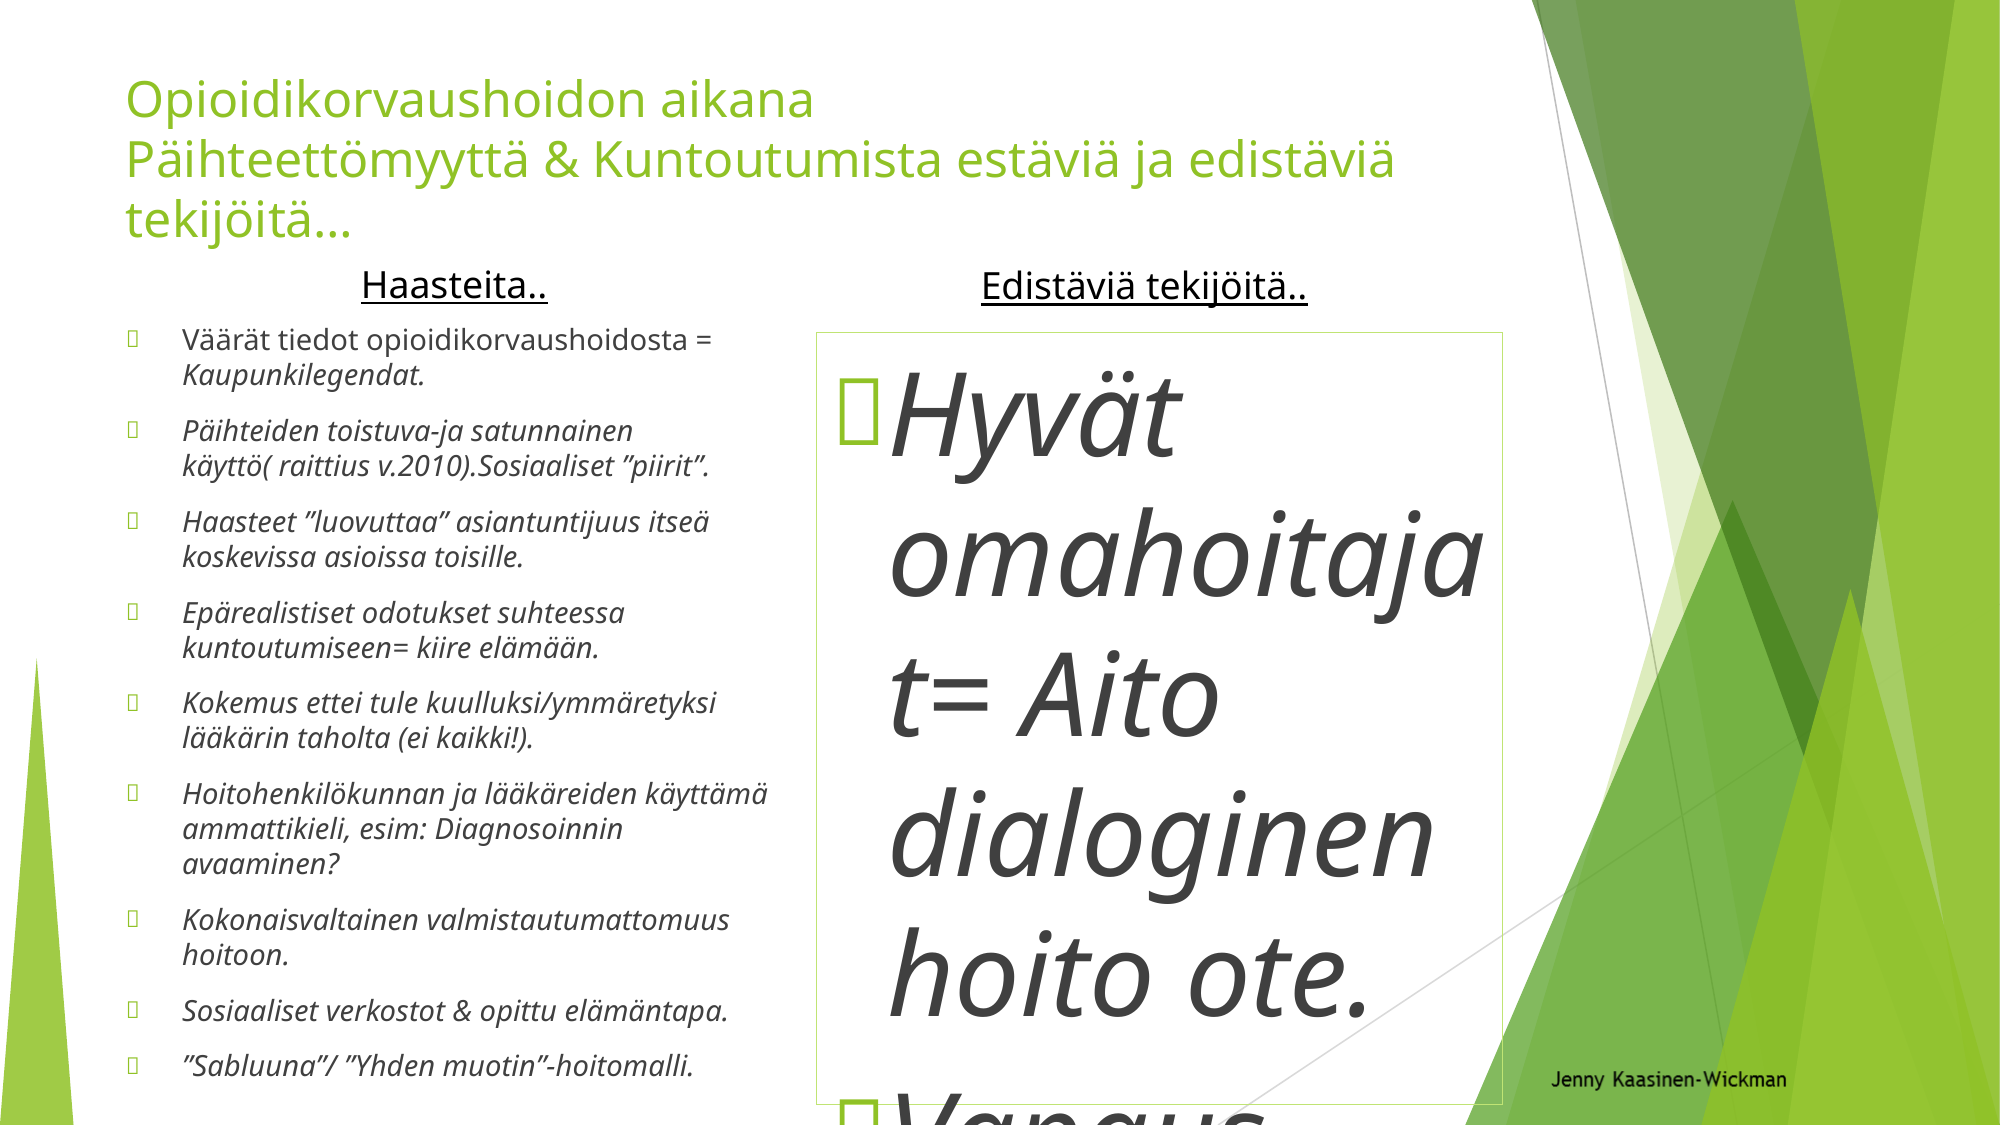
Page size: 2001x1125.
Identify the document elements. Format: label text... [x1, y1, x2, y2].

text_box Edistäviä tekijöitä.. [816, 255, 1503, 315]
list Hyvät omahoitajat= Aito dialoginen hoito ote. Vapaus suhteessa vastuuseen. Kannustus & Positiivinen-peili. Psykoterapia & muu kokonaisvaltainen psykososiaalinen tuki-ja ohjaus & oikea aikaisuus. Raittius & Päihteettömyys v.2010 Kouluttautumismahdollisuudet ja työnteko. Sosiaalisten verkostojen muutokset ja tervehtyminen. Osallisuus- ja osallisuuden vahvistuminen. Itsetuntemuksen- ja itsetunnon vahvistuminen. Hyvä lääkäri & hoitohenkilökunta. Yksilöllinen hoito & yksilöllinen hoito-ja kuntoutussuunnitelma. Kyky irrottautua vanhoista ”piireistä”. [816, 332, 1503, 1105]
title Opioidikorvaushoidon aikana Päihteettömyyttä & Kuntoutumista estäviä ja edistäviä tekijöitä… [111, 59, 1522, 239]
text_box Haasteita.. [111, 253, 798, 314]
picture [1538, 1059, 1800, 1105]
list Väärät tiedot opioidikorvaushoidosta = Kaupunkilegendat. Päihteiden toistuva-ja satunnainen käyttö( raittius v.2010).Sosiaaliset ”piirit”. Haasteet ”luovuttaa” asiantuntijuus itseä koskevissa asioissa toisille. Epärealistiset odotukset suhteessa kuntoutumiseen= kiire elämään. Kokemus ettei tule kuulluksi/ymmäretyksi lääkärin taholta (ei kaikki!). Hoitohenkilökunnan ja lääkäreiden käyttämä ammattikieli, esim: Diagnosoinnin avaaminen? Kokonaisvaltainen valmistautumattomuus hoitoon. Sosiaaliset verkostot & opittu elämäntapa. ”Sabluuna”/ ”Yhden muotin”-hoitomalli. [111, 314, 798, 1105]
